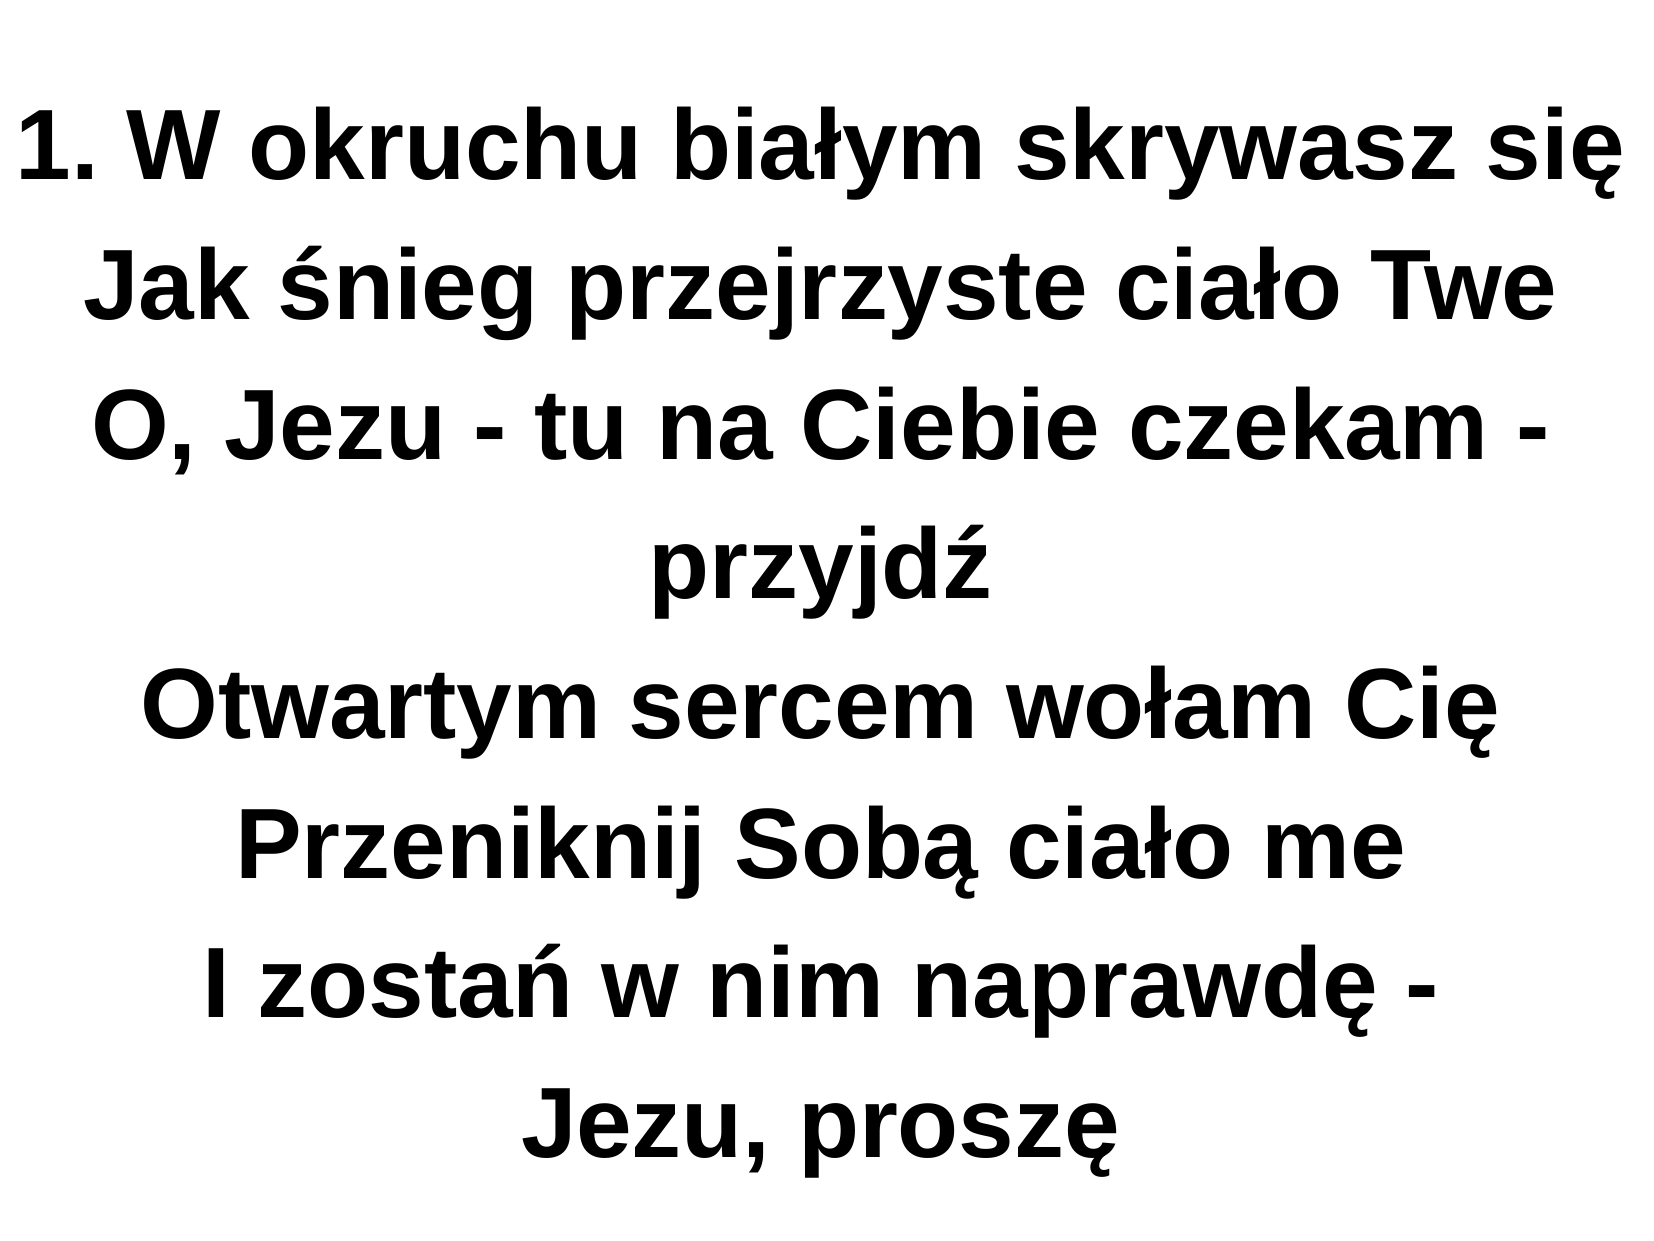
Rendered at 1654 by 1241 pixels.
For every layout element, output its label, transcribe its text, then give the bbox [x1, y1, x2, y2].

subtitle 1. W okruchu białym skrywasz się Jak śnieg przejrzyste ciało Twe O, Jezu - tu na Ciebie czekam - przyjdź Otwartym sercem wołam Cię Przeniknij Sobą ciało me I zostań w nim naprawdę - Jezu, proszę [0, 0, 1642, 1241]
